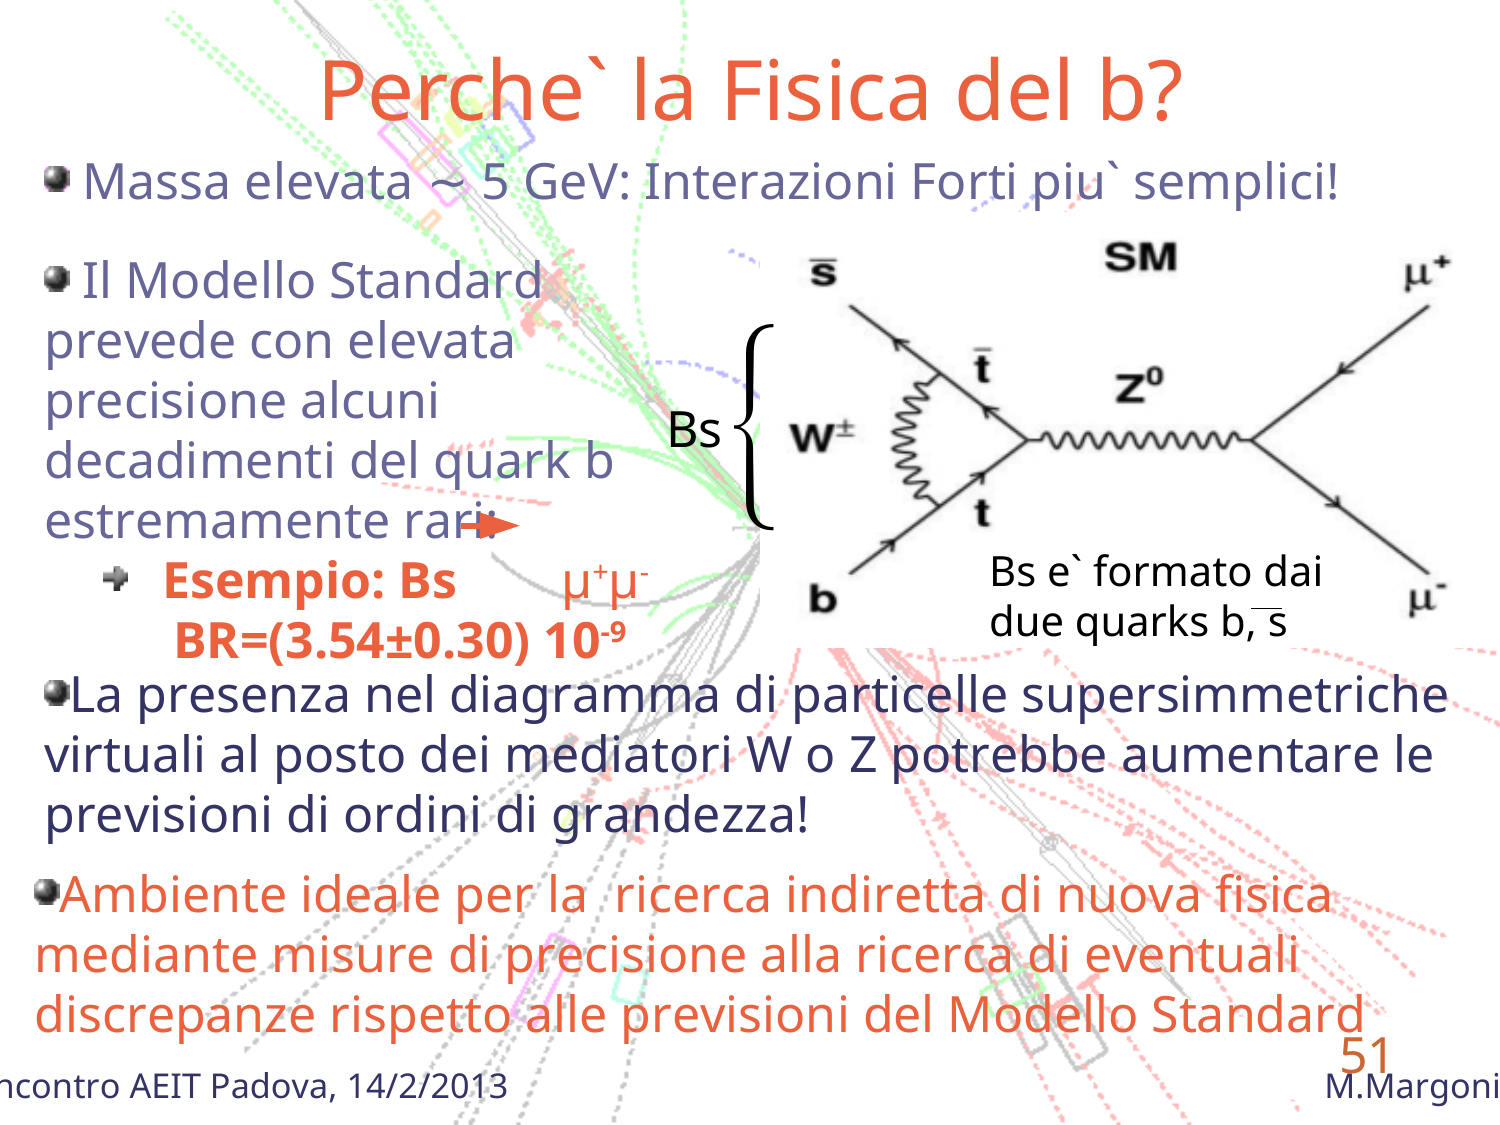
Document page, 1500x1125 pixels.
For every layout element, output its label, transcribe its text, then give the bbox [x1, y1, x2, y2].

text_box Ambiente ideale per la ricerca indiretta di nuova fisica mediante misure di precisione alla ricerca di eventuali discrepanze rispetto alle previsioni del Modello Standard [19, 854, 1500, 1095]
picture [0, 0, 1500, 1125]
title Perche` la Fisica del b? [8, 1, 1493, 175]
text_box Bs [626, 389, 685, 465]
text_box La presenza nel diagramma di particelle supersimmetriche virtuali al posto dei mediatori W o Z potrebbe aumentare le previsioni di ordini di grandezza! [29, 655, 1500, 851]
text_box Bs e` formato dai due quarks b, s [974, 537, 1388, 653]
text_box Massa elevata ∼ 5 GeV: Interazioni Forti piu` semplici! [29, 141, 1447, 265]
text_box { [685, 279, 837, 535]
text_box Il Modello Standard prevede con elevata precisione alcuni decadimenti del quark b estremamente rari: Esempio: Bs μ+μ- BR=(3.54±0.30) 10-9 [29, 265, 739, 655]
